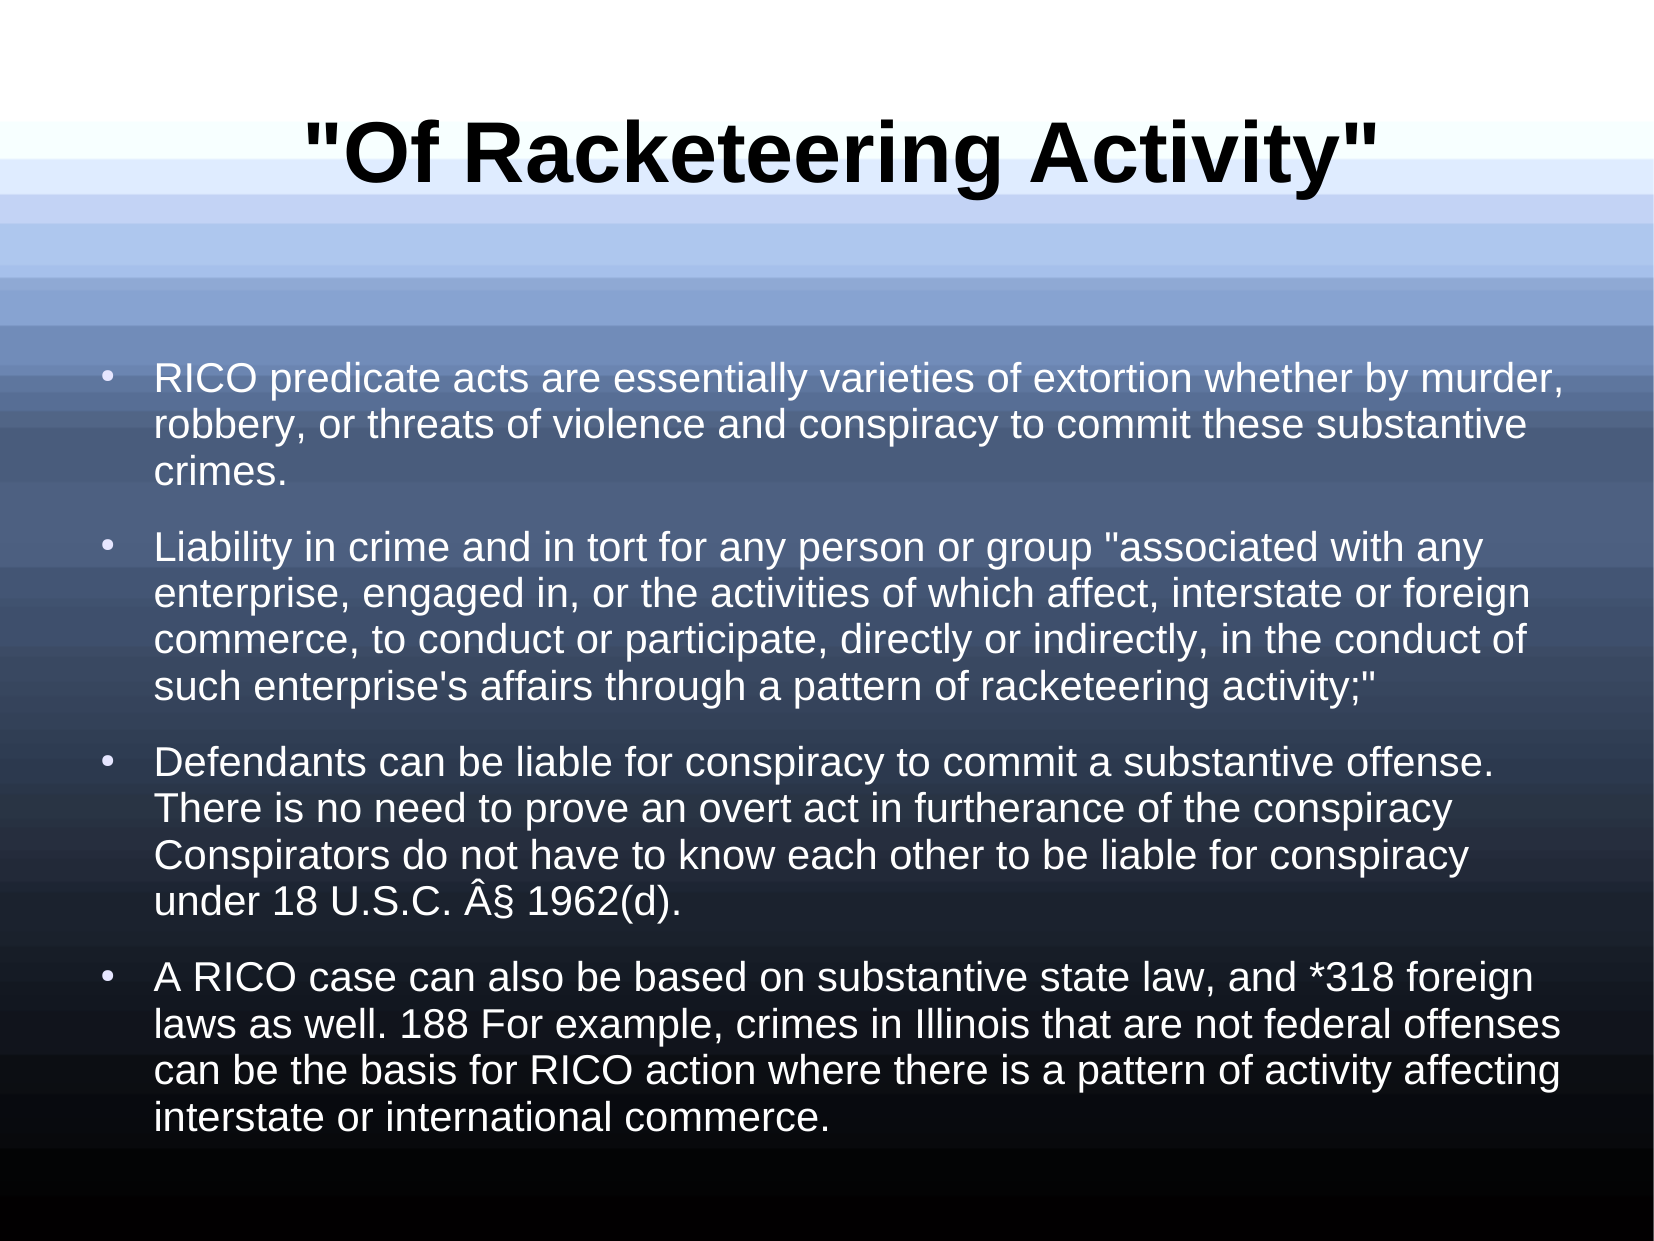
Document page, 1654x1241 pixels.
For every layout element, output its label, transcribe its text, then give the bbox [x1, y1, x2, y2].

picture [0, 0, 1654, 1241]
list RICO predicate acts are essentially varieties of extortion whether by murder, robbery, or threats of violence and conspiracy to commit these substantive crimes. Liability in crime and in tort for any person or group "associated with any enterprise, engaged in, or the activities of which affect, interstate or foreign commerce, to conduct or participate, directly or indirectly, in the conduct of such enterprise's affairs through a pattern of racketeering activity;" Defendants can be liable for conspiracy to commit a substantive offense. There is no need to prove an overt act in furtherance of the conspiracy Conspirators do not have to know each other to be liable for conspiracy under 18 U.S.C. Â§ 1962(d). A RICO case can also be based on substantive state law, and *318 foreign laws as well. 188 For example, crimes in Illinois that are not federal offenses can be the basis for RICO action where there is a pattern of activity affecting interstate or international commerce. [82, 354, 1571, 1145]
title "Of Racketeering Activity" [82, 49, 1571, 257]
